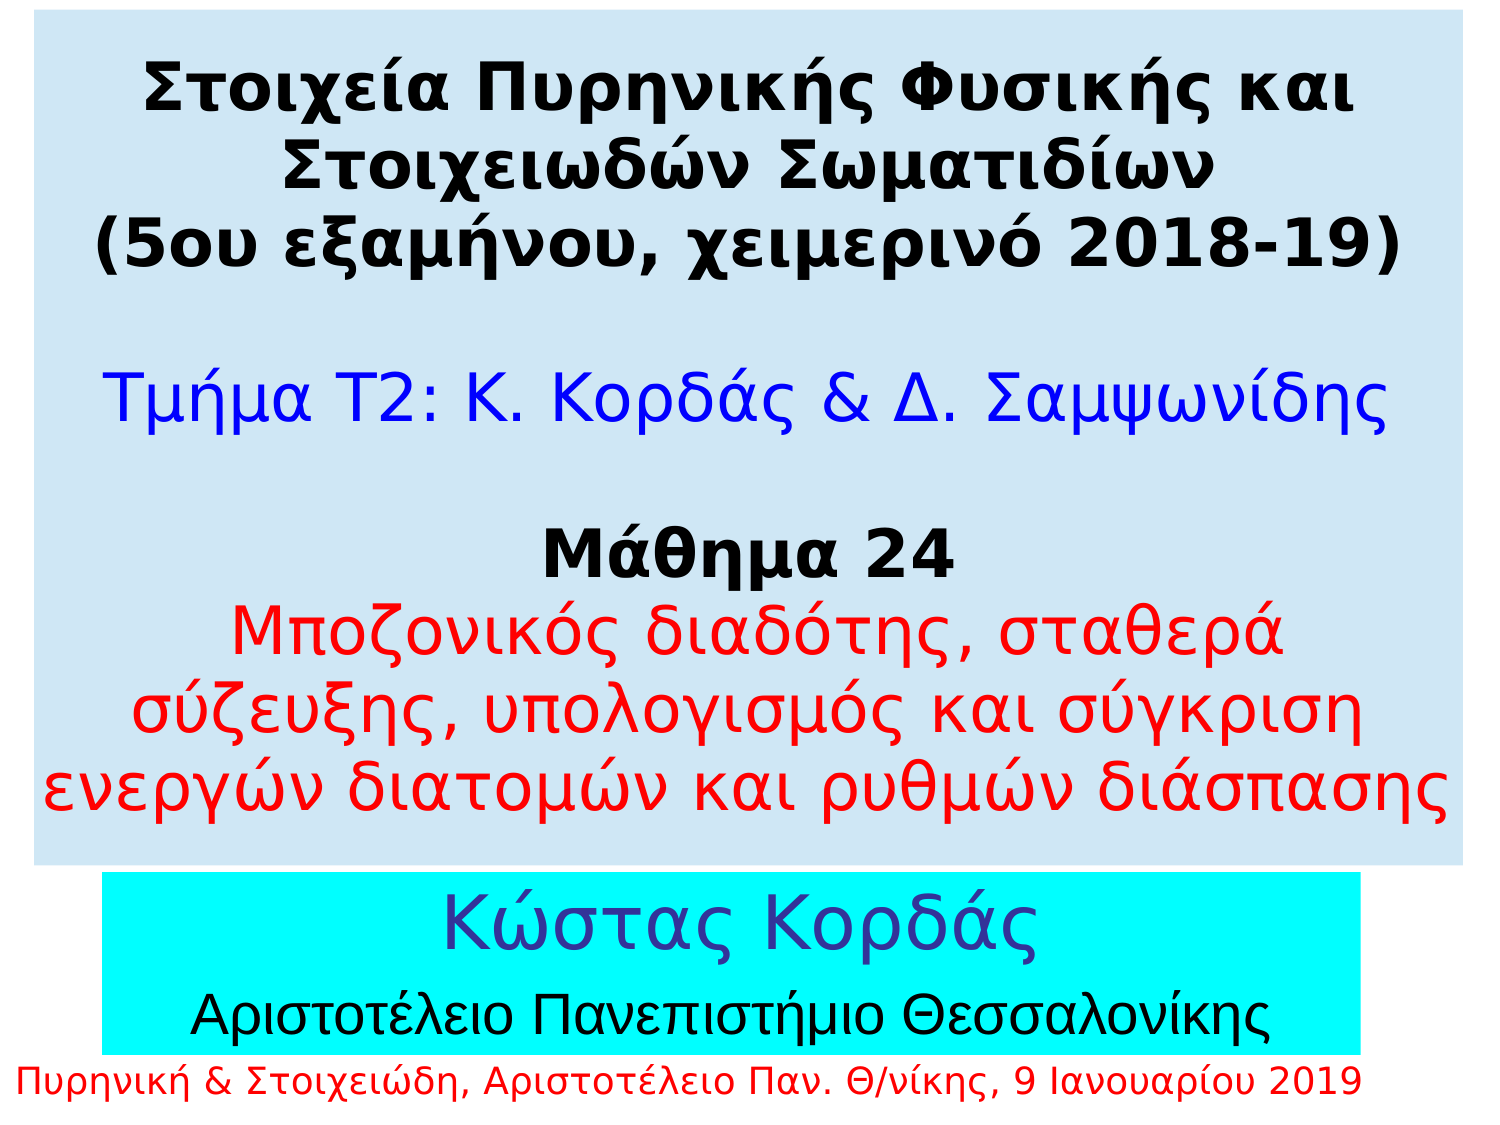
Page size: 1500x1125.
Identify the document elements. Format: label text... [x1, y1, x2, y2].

text_box Κώστας Κορδάς Αριστοτέλειο Πανεπιστήμιο Θεσσαλονίκης [102, 872, 1361, 1050]
text_box Πυρηνική & Στοιχειώδη, Αριστοτέλειο Παν. Θ/νίκης, 9 Ιανουαρίου 2019 [0, 1050, 1441, 1110]
title Στοιχεία Πυρηνικής Φυσικής και Στοιχειωδών Σωματιδίων (5ου εξαμήνου, χειμερινό 2018-19) Τμήμα T2: Κ. Κορδάς & Δ. Σαμψωνίδης Μάθημα 24 Μποζονικός διαδότης, σταθερά σύζευξης, υπολογισμός και σύγκριση ενεργών διατομών και ρυθμών διάσπασης [34, 9, 1463, 866]
